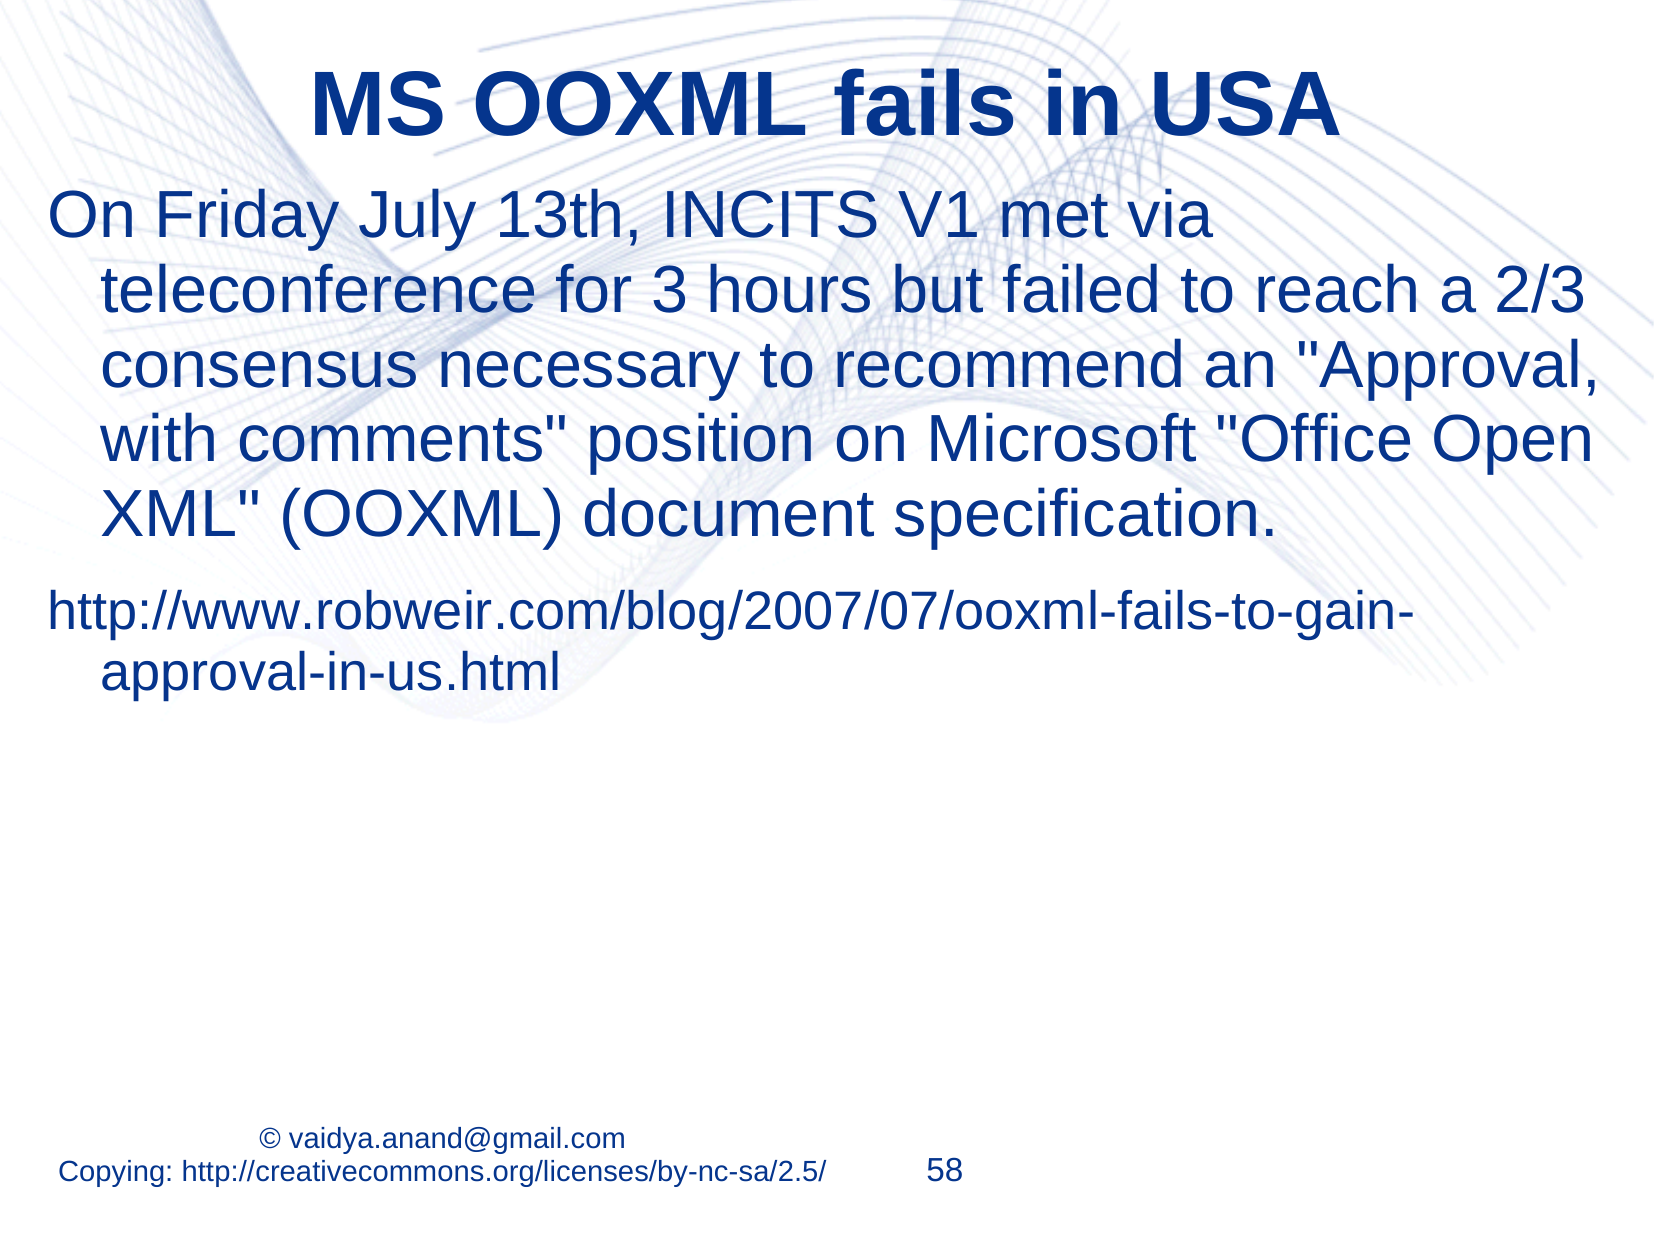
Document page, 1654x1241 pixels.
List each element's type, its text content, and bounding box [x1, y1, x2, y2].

title MS OOXML fails in USA [29, 36, 1625, 170]
list On Friday July 13th, INCITS V1 met via teleconference for 3 hours but failed to reach a 2/3 consensus necessary to recommend an "Approval, with comments" position on Microsoft "Office Open XML" (OOXML) document specification. http://www.robweir.com/blog/2007/07/ooxml-fails-to-gain-approval-in-us.html [29, 177, 1625, 1108]
picture [0, 0, 1654, 1241]
